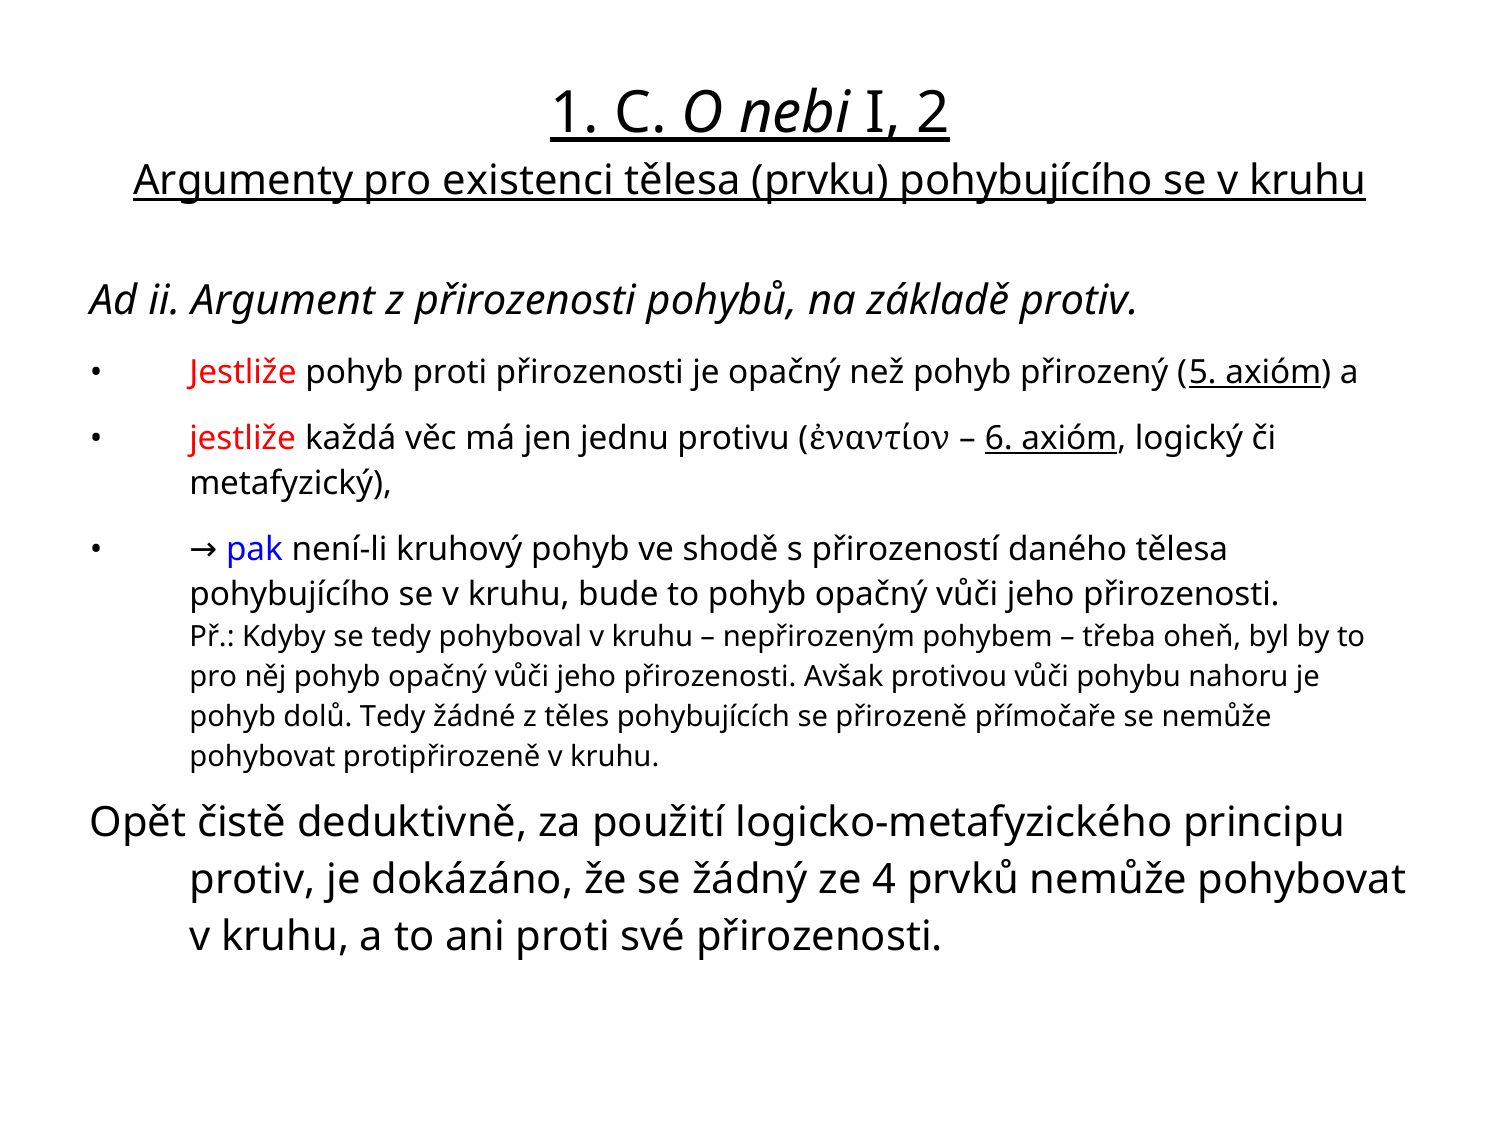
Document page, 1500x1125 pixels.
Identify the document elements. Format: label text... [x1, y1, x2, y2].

list Ad ii. Argument z přirozenosti pohybů, na základě protiv. Jestliže pohyb proti přirozenosti je opačný než pohyb přirozený (5. axióm) a jestliže každá věc má jen jednu protivu (ἐναντίον – 6. axióm, logický či metafyzický), → pak není-li kruhový pohyb ve shodě s přirozeností daného tělesa pohybujícího se v kruhu, bude to pohyb opačný vůči jeho přirozenosti. Př.: Kdyby se tedy pohyboval v kruhu – nepřirozeným pohybem – třeba oheň, byl by to pro něj pohyb opačný vůči jeho přirozenosti. Avšak protivou vůči pohybu nahoru je pohyb dolů. Tedy žádné z těles pohybujících se přirozeně přímočaře se nemůže pohybovat protipřirozeně v kruhu. Opět čistě deduktivně, za použití logicko-metafyzického principu protiv, je dokázáno, že se žádný ze 4 prvků nemůže pohybovat v kruhu, a to ani proti své přirozenosti. [75, 262, 1426, 1035]
title 1. C. O nebi I, 2 Argumenty pro existenci tělesa (prvku) pohybujícího se v kruhu [75, 45, 1426, 233]
